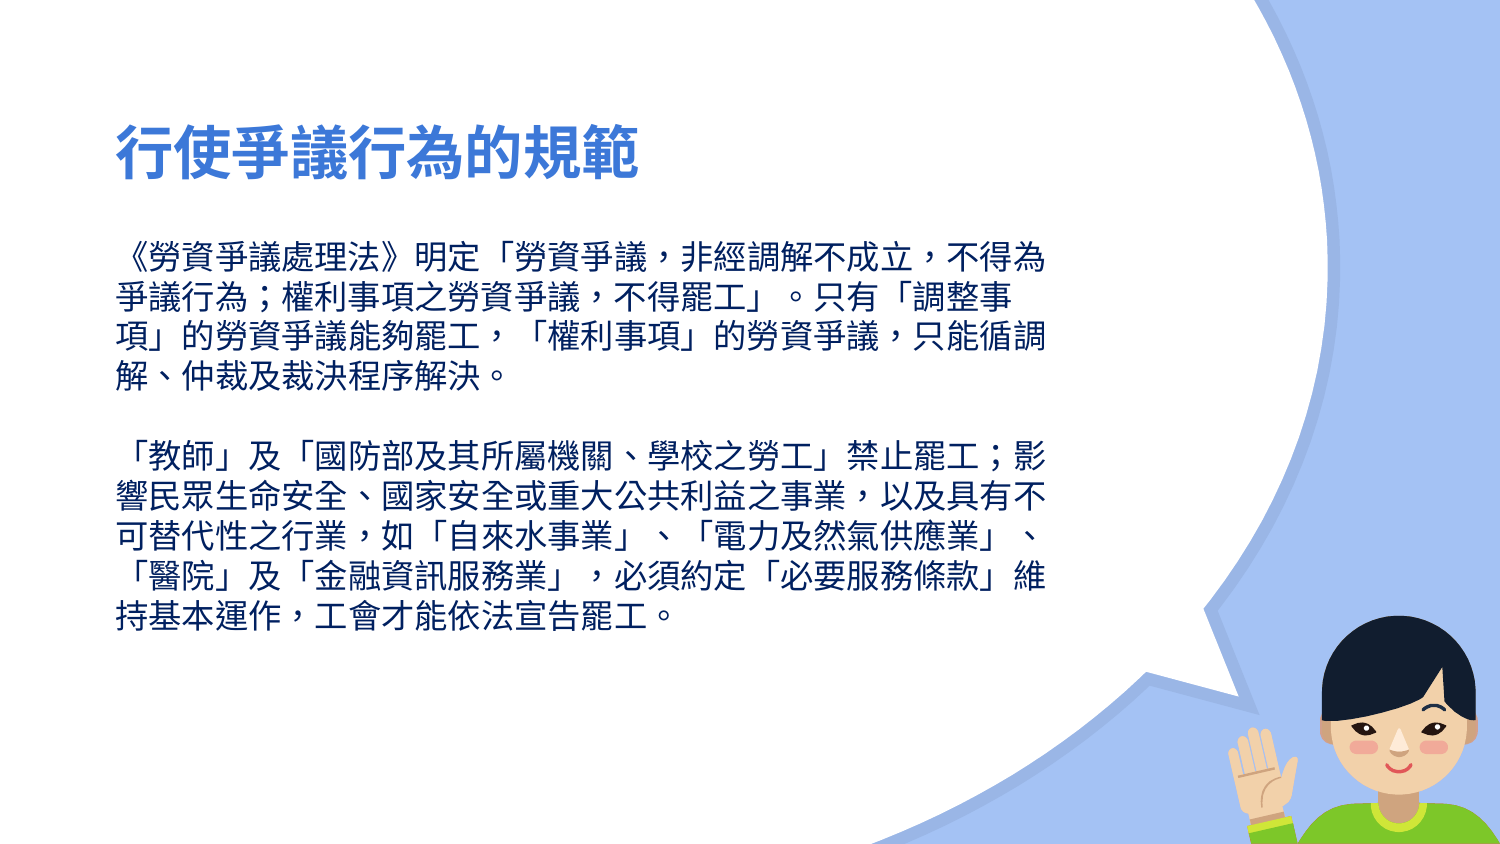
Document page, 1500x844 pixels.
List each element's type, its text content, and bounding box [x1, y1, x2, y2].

text_box [1228, 615, 1500, 844]
title 行使爭議行為的規範 [100, 79, 1080, 202]
list 《勞資爭議處理法》明定「勞資爭議，非經調解不成立，不得為爭議行為；權利事項之勞資爭議，不得罷工」。只有「調整事項」的勞資爭議能夠罷工，「權利事項」的勞資爭議，只能循調解、仲裁及裁決程序解決。 「教師」及「國防部及其所屬機關、學校之勞工」禁止罷工；影響民眾生命安全、國家安全或重大公共利益之事業，以及具有不可替代性之行業，如「自來水事業」、「電力及然氣供應業」、「醫院」及「金融資訊服務業」，必須約定「必要服務條款」維持基本運作，工會才能依法宣告罷工。 [100, 221, 1080, 753]
